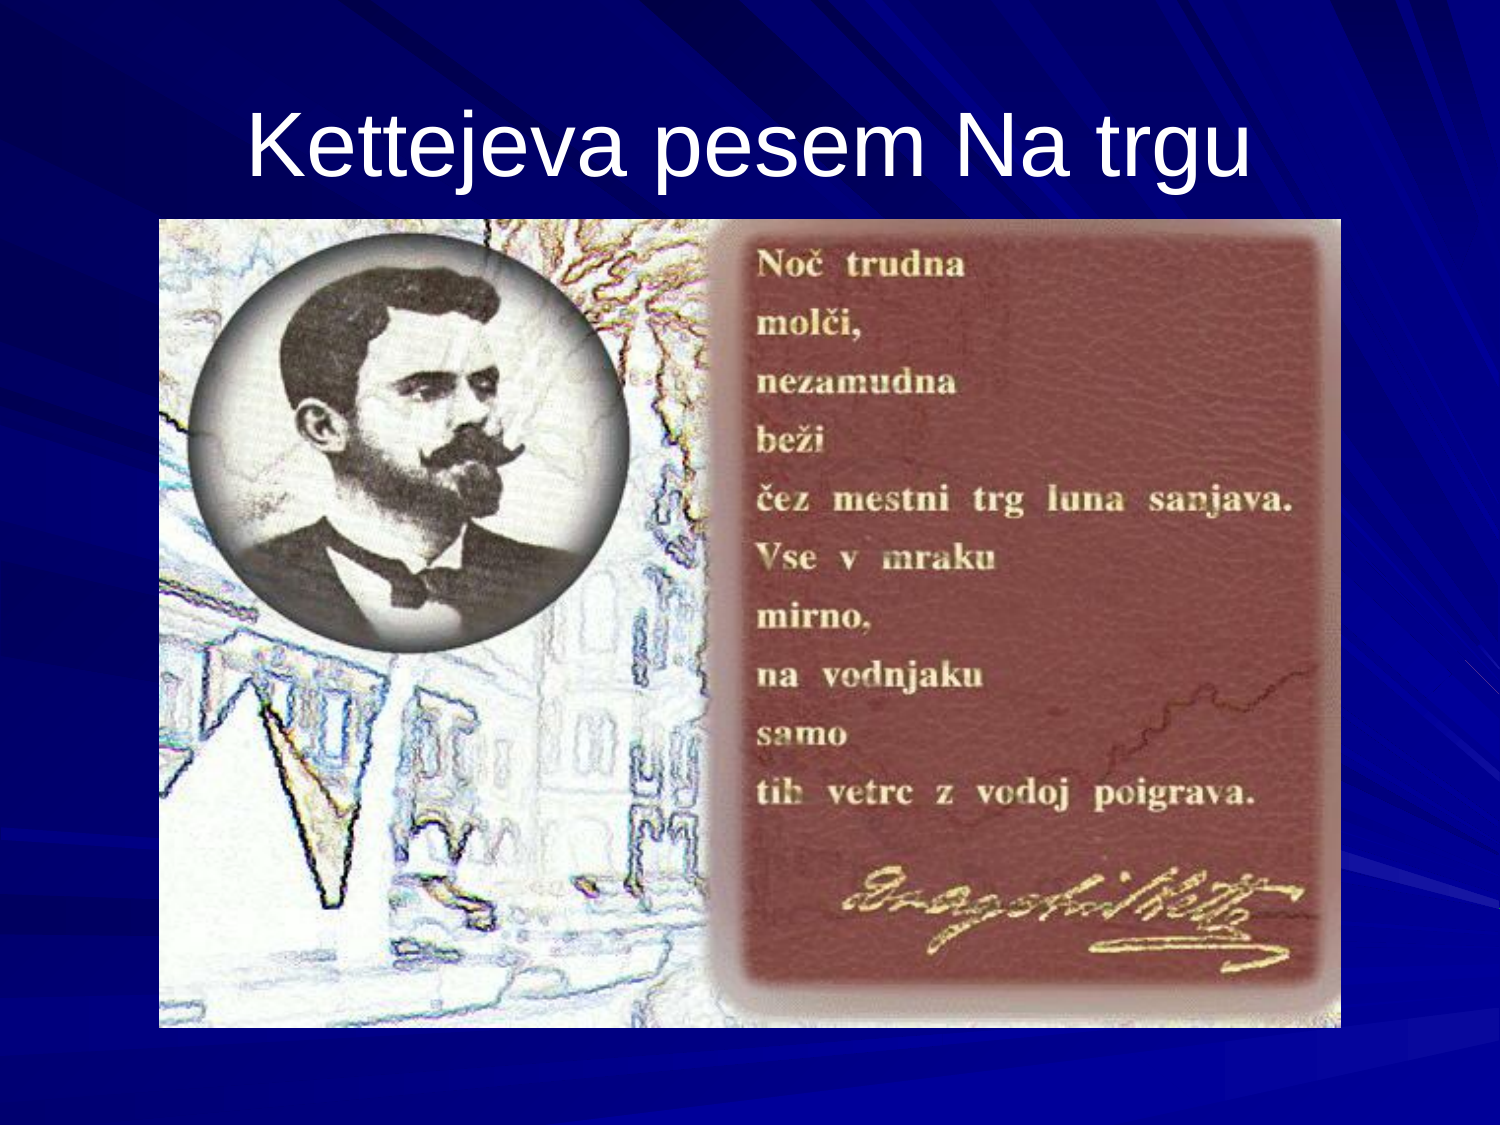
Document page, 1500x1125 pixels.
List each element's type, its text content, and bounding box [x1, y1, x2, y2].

title Kettejeva pesem Na trgu [75, 45, 1425, 234]
picture [159, 219, 1341, 1028]
